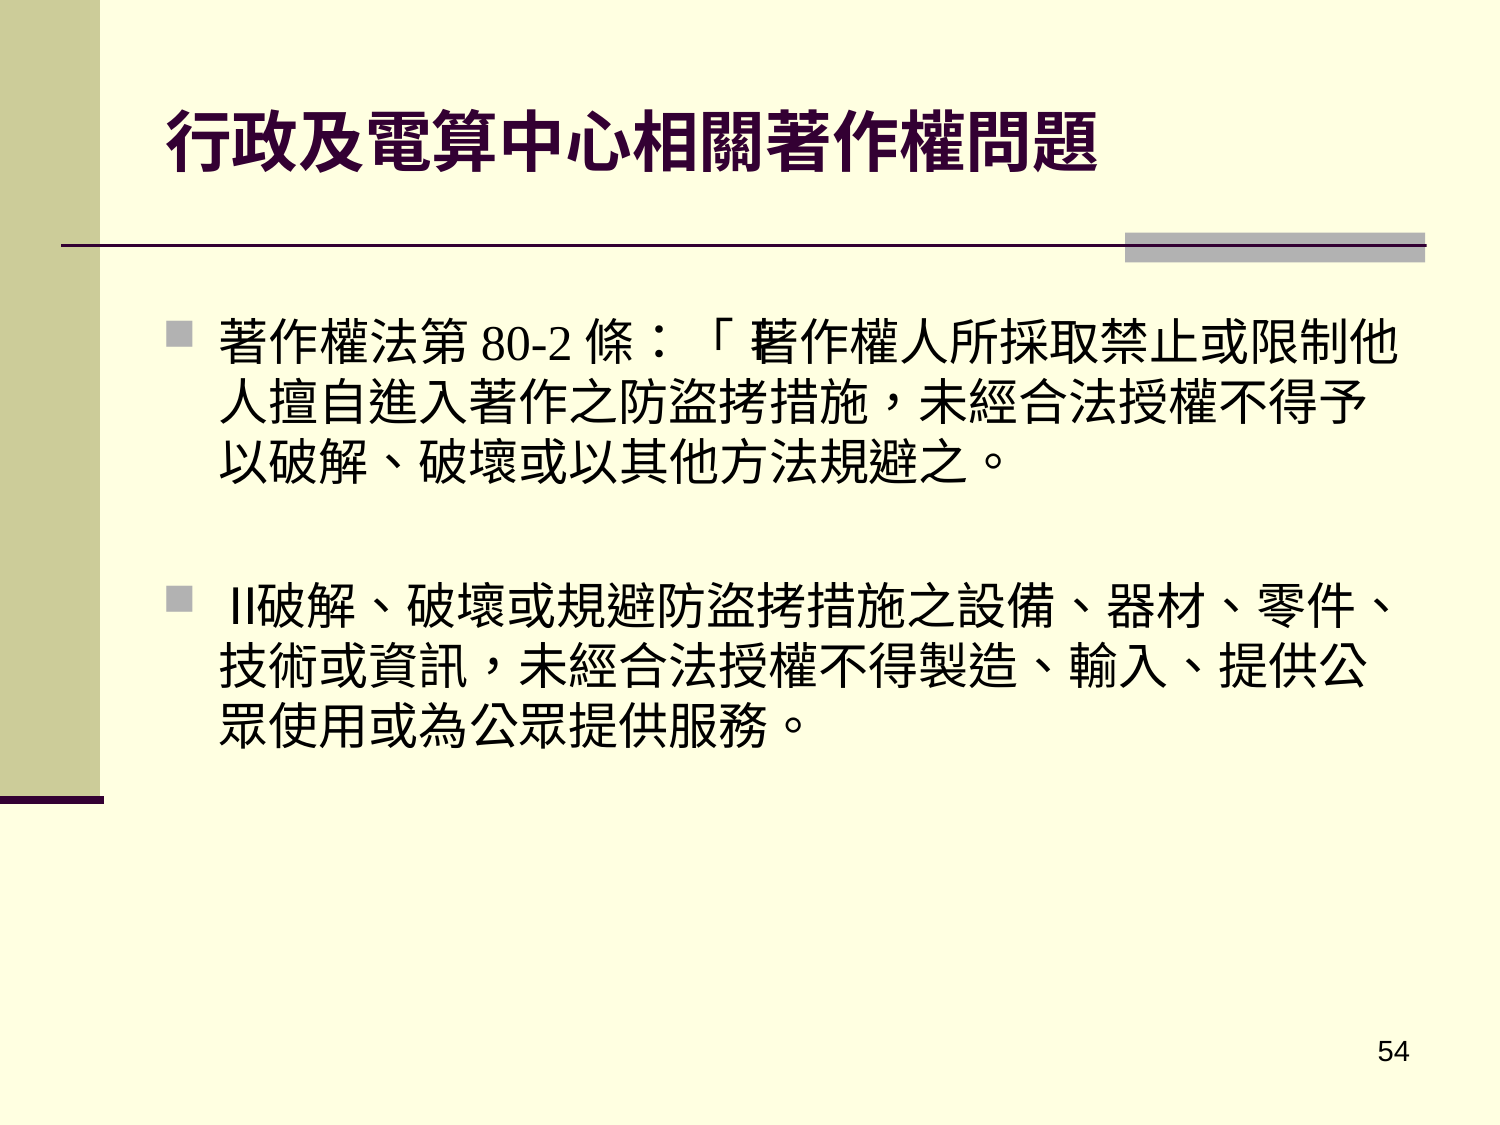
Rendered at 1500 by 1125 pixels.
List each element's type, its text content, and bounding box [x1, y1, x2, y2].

list 著作權法第80-2條：「Ⅰ著作權人所採取禁止或限制他人擅自進入著作之防盜拷措施，未經合法授權不得予以破解、破壞或以其他方法規避之。 Ⅱ破解、破壞或規避防盜拷措施之設備、器材、零件、技術或資訊，未經合法授權不得製造、輸入、提供公眾使用或為公眾提供服務。 [147, 302, 1423, 1006]
title 行政及電算中心相關著作權問題 [150, 45, 1426, 234]
text_box <編號> [1074, 1024, 1426, 1103]
